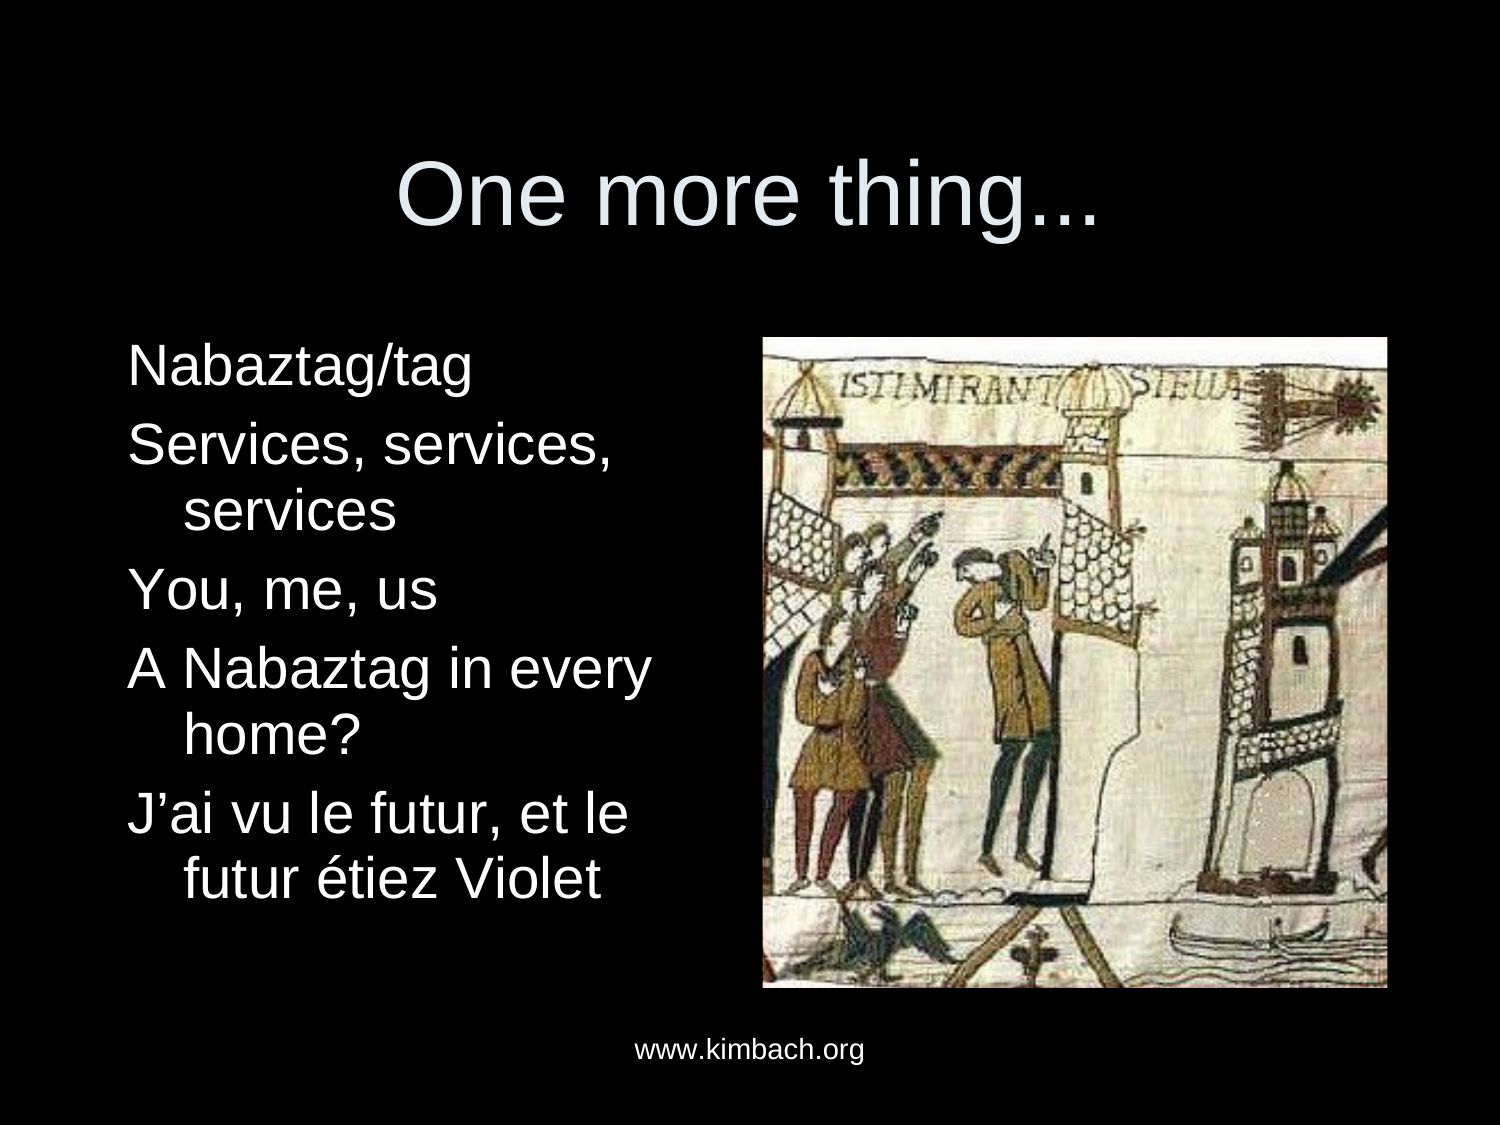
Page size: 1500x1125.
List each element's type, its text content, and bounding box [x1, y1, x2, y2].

picture [762, 337, 1388, 988]
list Nabaztag/tag Services, services, services You, me, us A Nabaztag in every home? J’ai vu le futur, et le futur étiez Violet [112, 324, 738, 1001]
title One more thing... [112, 99, 1388, 288]
